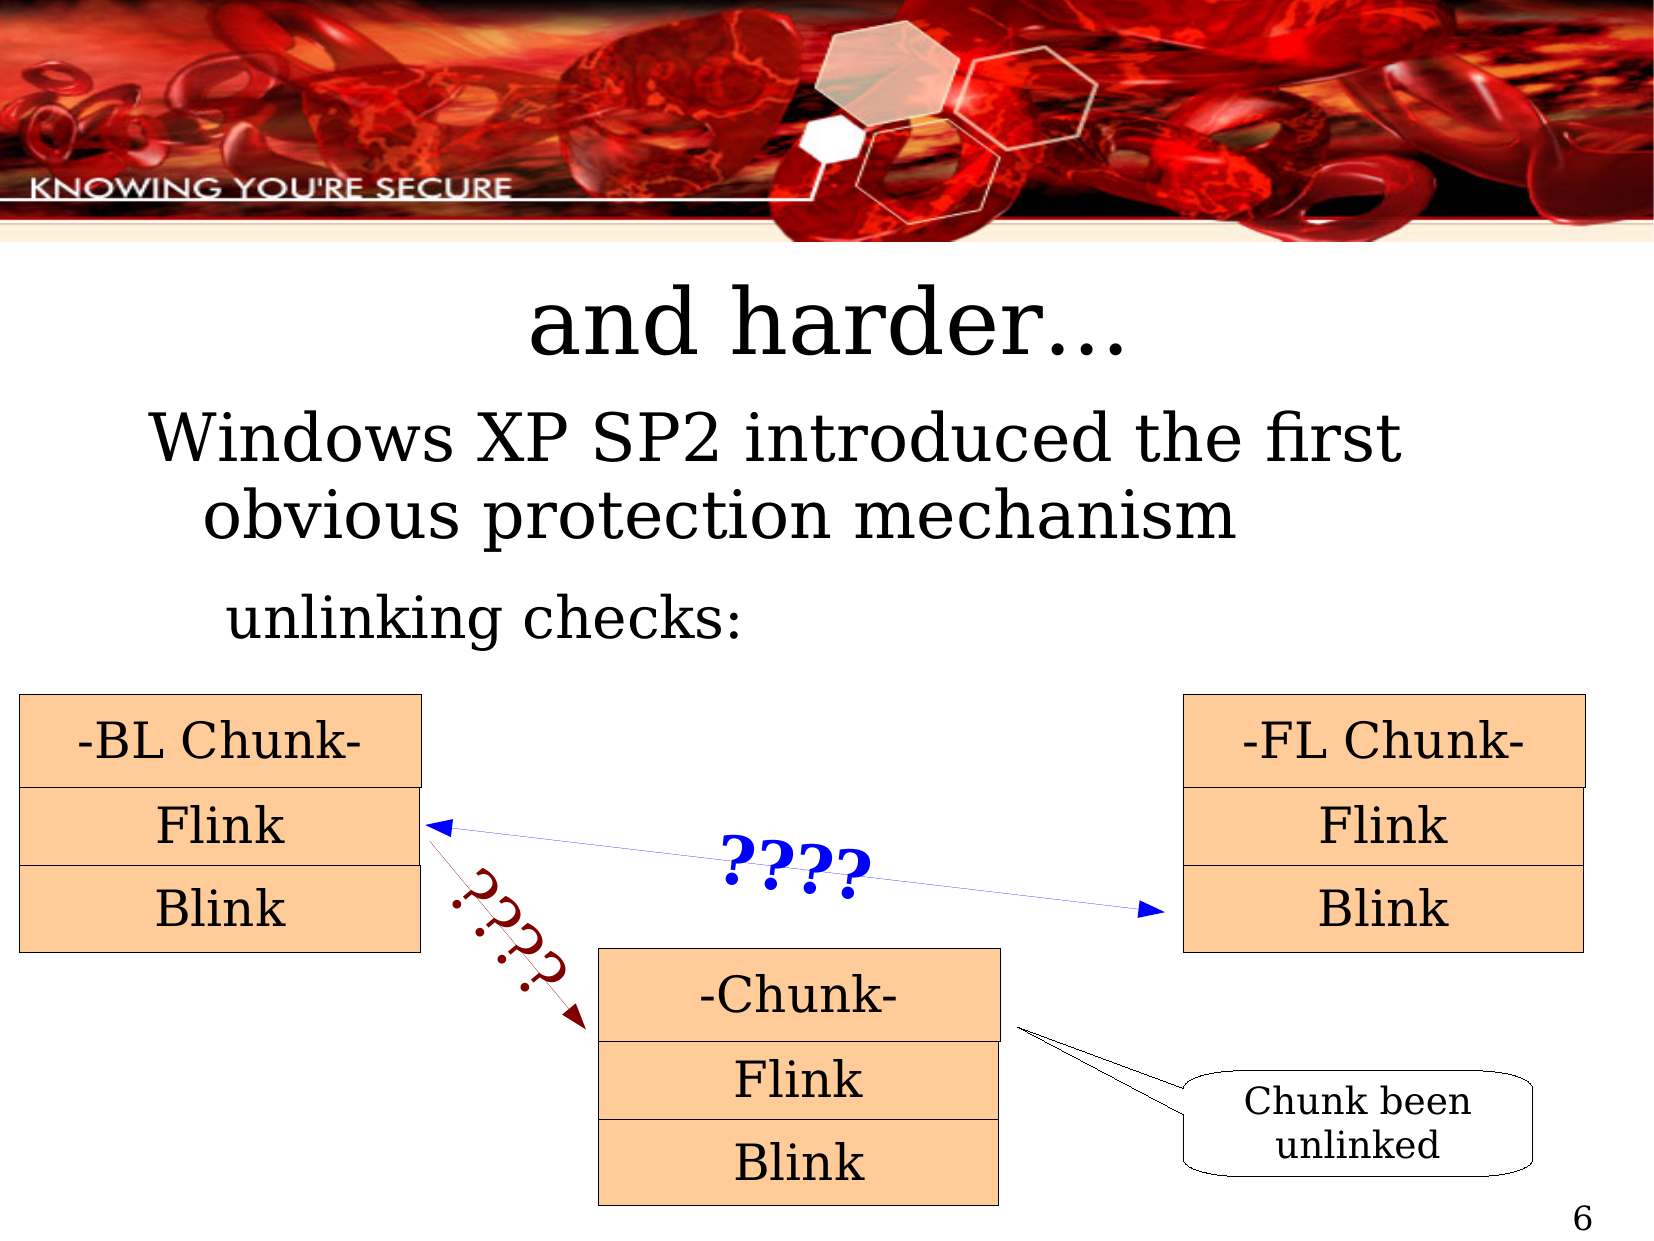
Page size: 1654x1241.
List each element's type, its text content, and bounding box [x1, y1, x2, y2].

title and harder... [123, 219, 1536, 427]
list Windows XP SP2 introduced the first obvious protection mechanism unlinking checks: [131, 399, 1544, 1236]
text_box Flink [19, 788, 420, 865]
text_box Flink [598, 1042, 999, 1119]
text_box -FL Chunk- [1183, 694, 1586, 788]
text_box Blink [1183, 865, 1584, 953]
text_box -BL Chunk- [19, 694, 422, 788]
text_box Flink [1183, 788, 1584, 865]
picture [0, 0, 1654, 242]
text_box Chunk been unlinked [1017, 1027, 1533, 1177]
text_box Blink [598, 1119, 999, 1206]
text_box -Chunk- [598, 948, 1001, 1042]
text_box Blink [19, 865, 421, 953]
